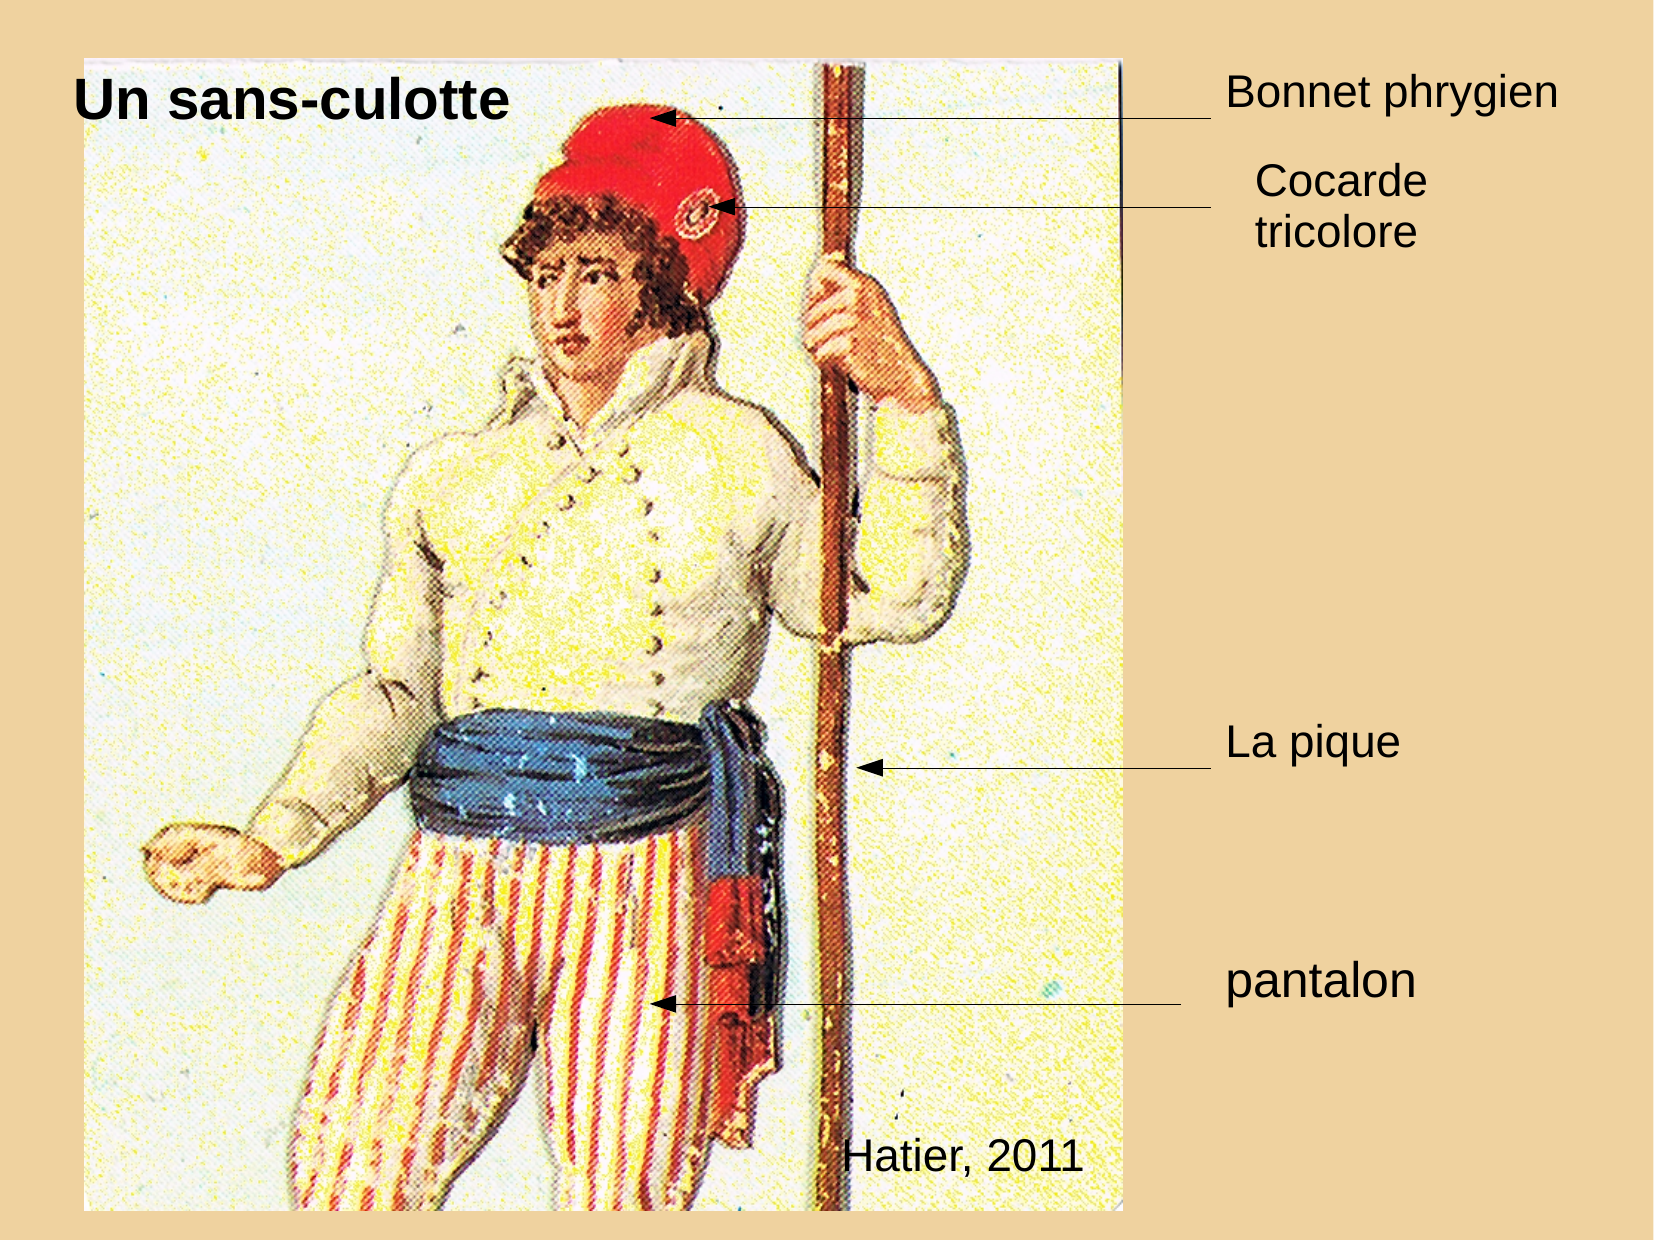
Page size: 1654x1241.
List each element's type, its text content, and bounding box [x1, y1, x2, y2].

text_box La pique [1210, 708, 1565, 775]
text_box pantalon [1210, 944, 1625, 1016]
text_box Hatier, 2011 [826, 1122, 1152, 1239]
text_box Cocarde tricolore [1240, 147, 1595, 265]
picture [84, 58, 1123, 1211]
text_box Un sans-culotte [59, 59, 532, 141]
text_box Bonnet phrygien [1210, 59, 1625, 125]
